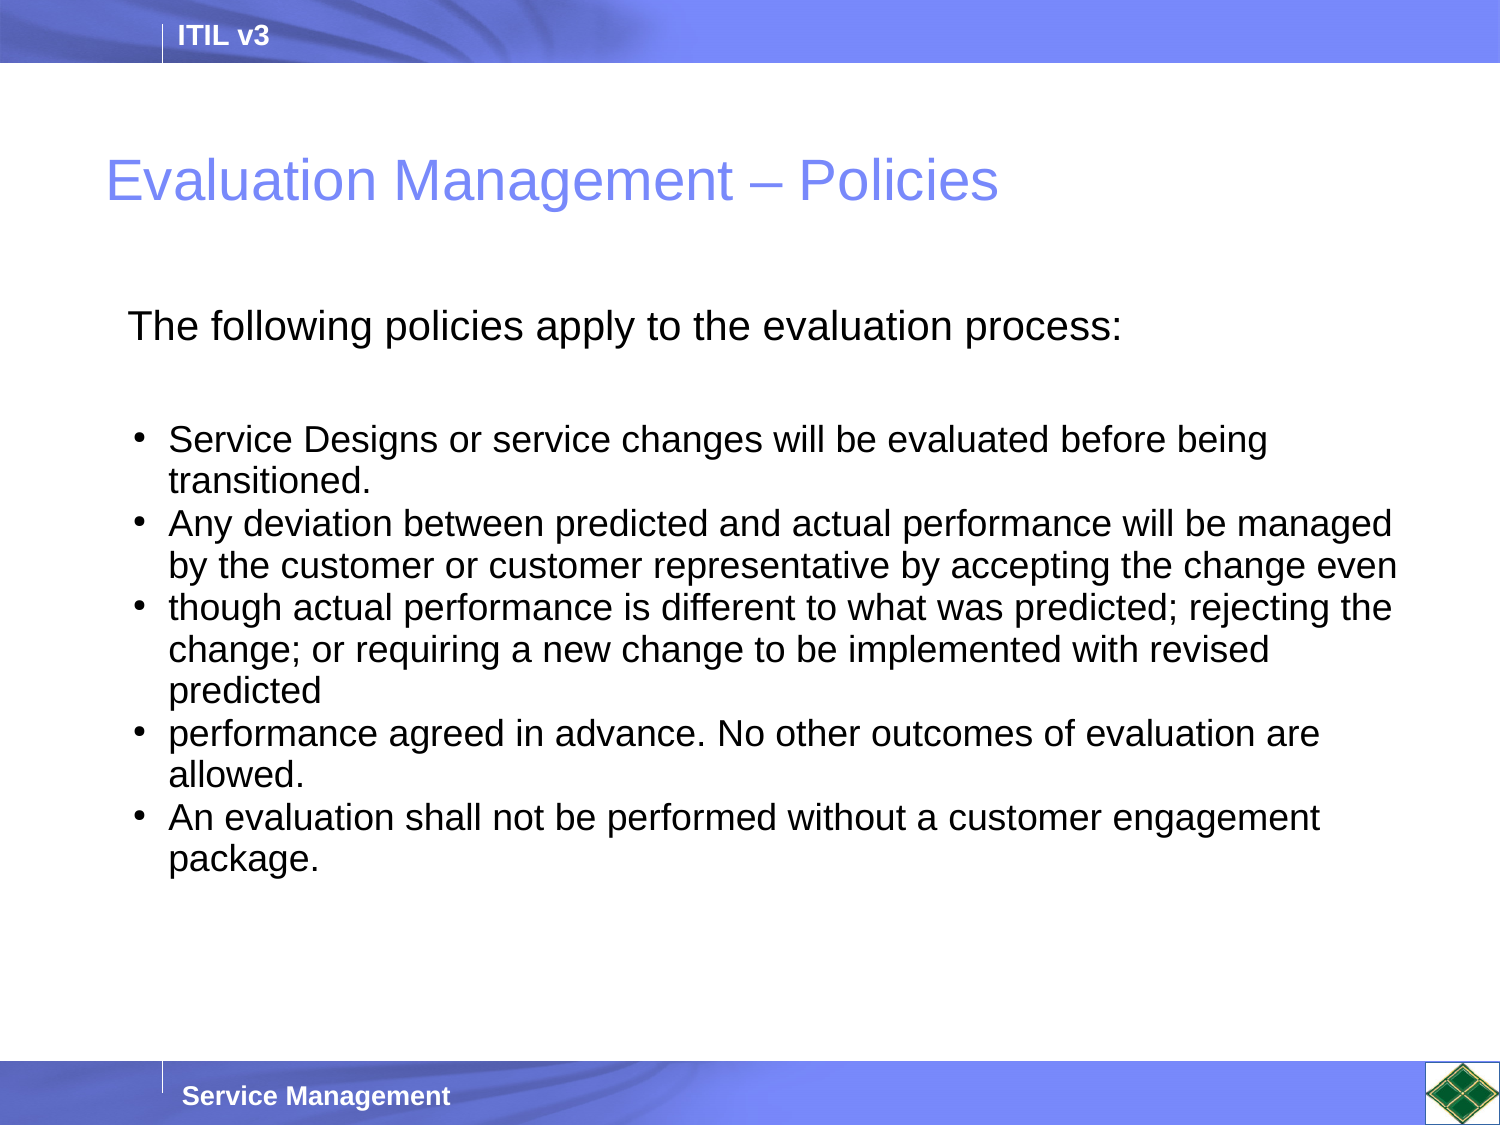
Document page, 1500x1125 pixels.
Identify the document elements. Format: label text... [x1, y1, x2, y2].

text_box Service Designs or service changes will be evaluated before being transitioned. Any deviation between predicted and actual performance will be managed by the customer or customer representative by accepting the change even though actual performance is different to what was predicted; rejecting the change; or requiring a new change to be implemented with revised predicted performance agreed in advance. No other outcomes of evaluation are allowed. An evaluation shall not be performed without a customer engagement package. [118, 410, 1418, 981]
picture [1426, 1063, 1499, 1124]
text_box The following policies apply to the evaluation process: [112, 291, 1388, 932]
picture [0, 1061, 1500, 1125]
picture [0, 0, 1500, 63]
text_box Evaluation Management – Policies [90, 121, 1443, 221]
